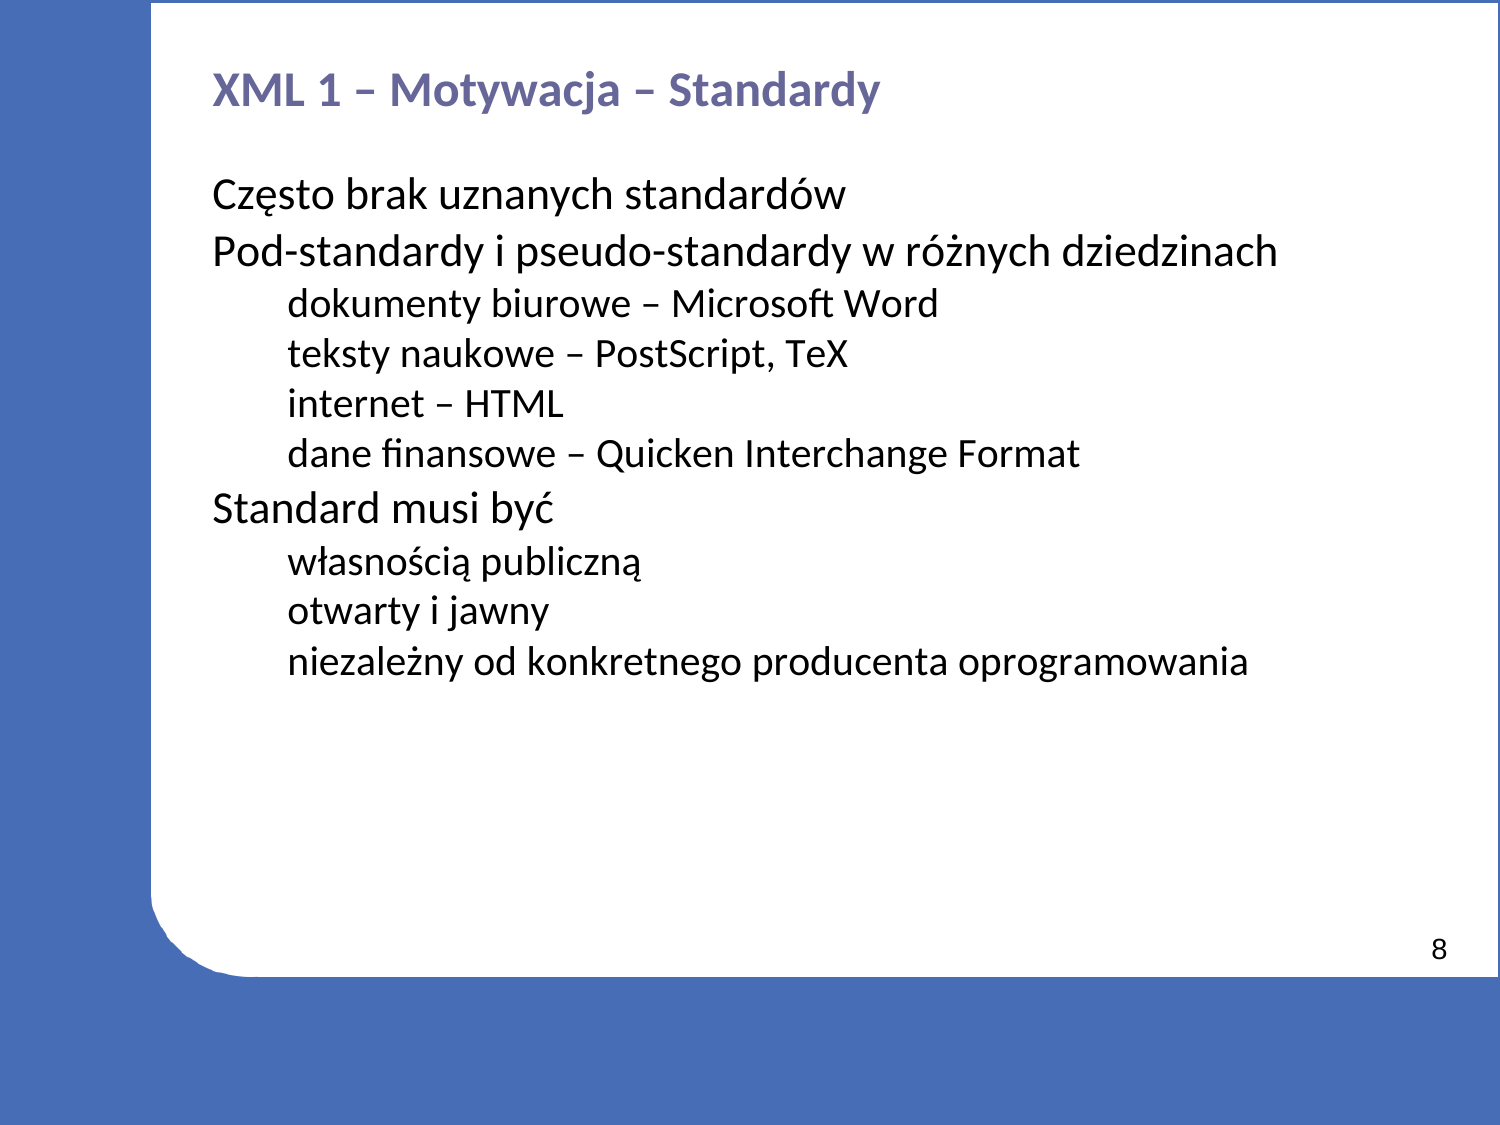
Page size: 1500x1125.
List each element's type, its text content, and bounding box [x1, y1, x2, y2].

list Często brak uznanych standardów Pod-standardy i pseudo-standardy w różnych dziedzinach dokumenty biurowe – Microsoft Word teksty naukowe – PostScript, TeX internet – HTML dane finansowe – Quicken Interchange Format Standard musi być własnością publiczną otwarty i jawny niezależny od konkretnego producenta oprogramowania [212, 174, 1448, 911]
picture [0, 0, 1500, 1125]
title XML 1 – Motywacja – Standardy [212, 24, 1447, 164]
